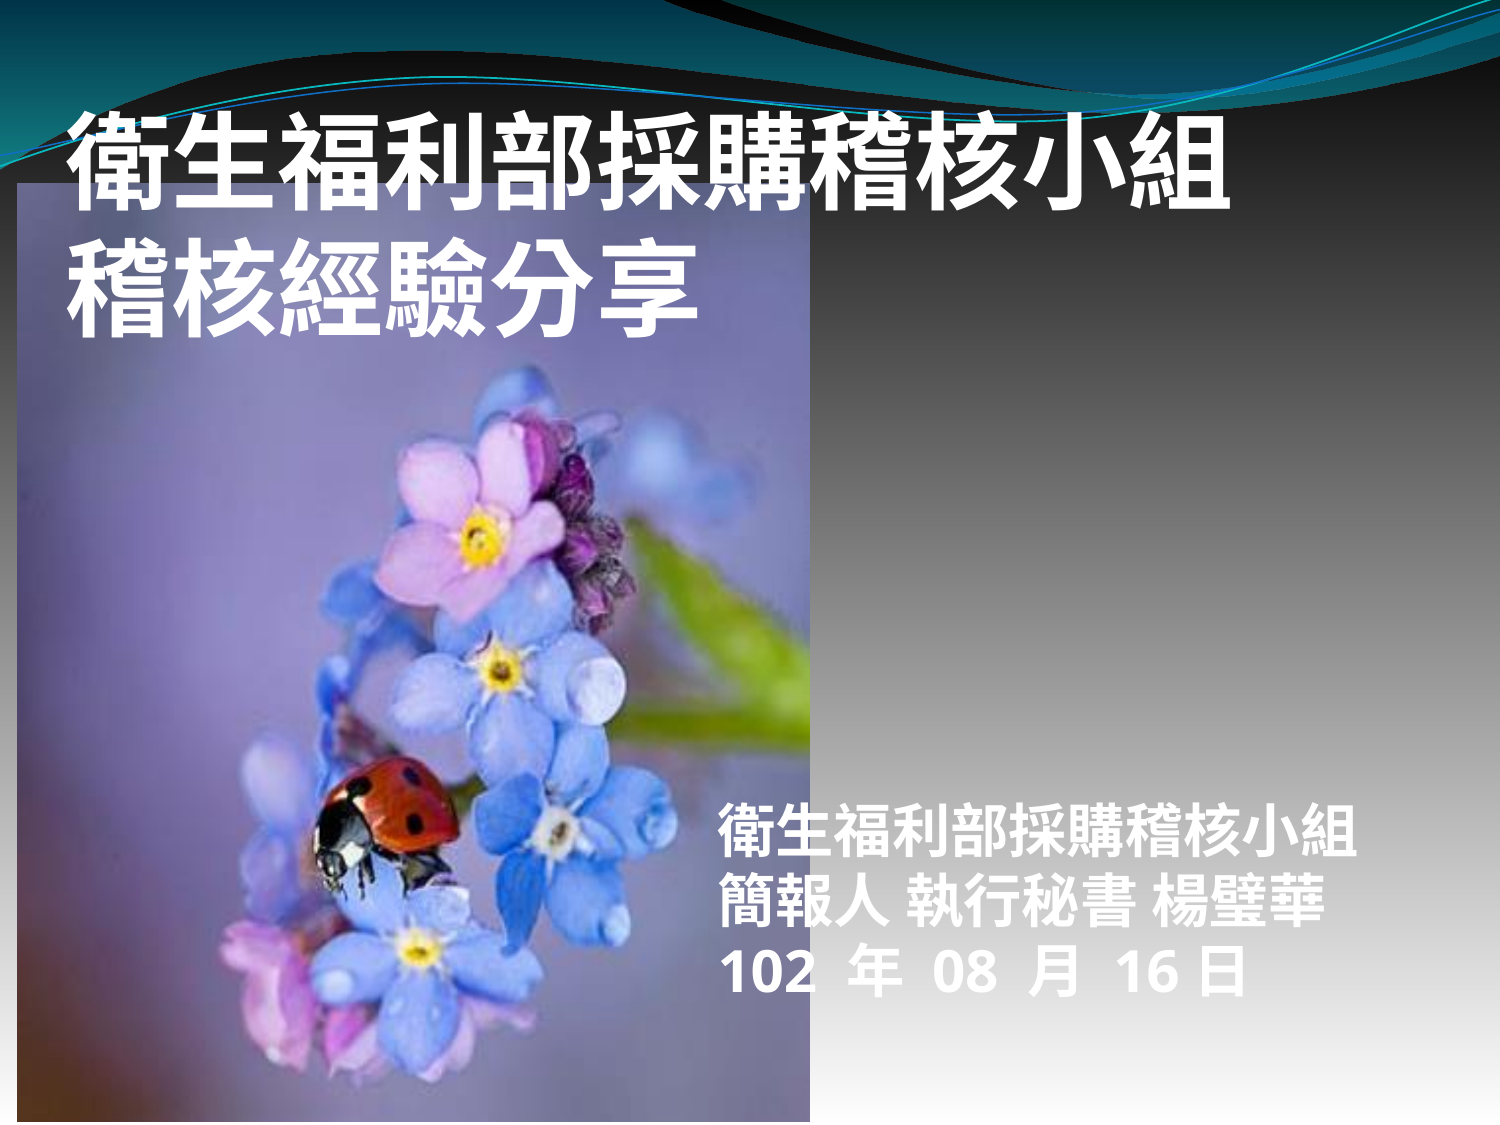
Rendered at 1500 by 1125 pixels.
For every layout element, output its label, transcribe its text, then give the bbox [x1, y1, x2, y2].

text_box 衛生福利部採購稽核小組 簡報人 執行秘書 楊璧華 102 年 08 月 16日 [702, 767, 1398, 1032]
picture [17, 183, 810, 1122]
title 衛生福利部採購稽核小組 稽核經驗分享 [64, 90, 1247, 350]
